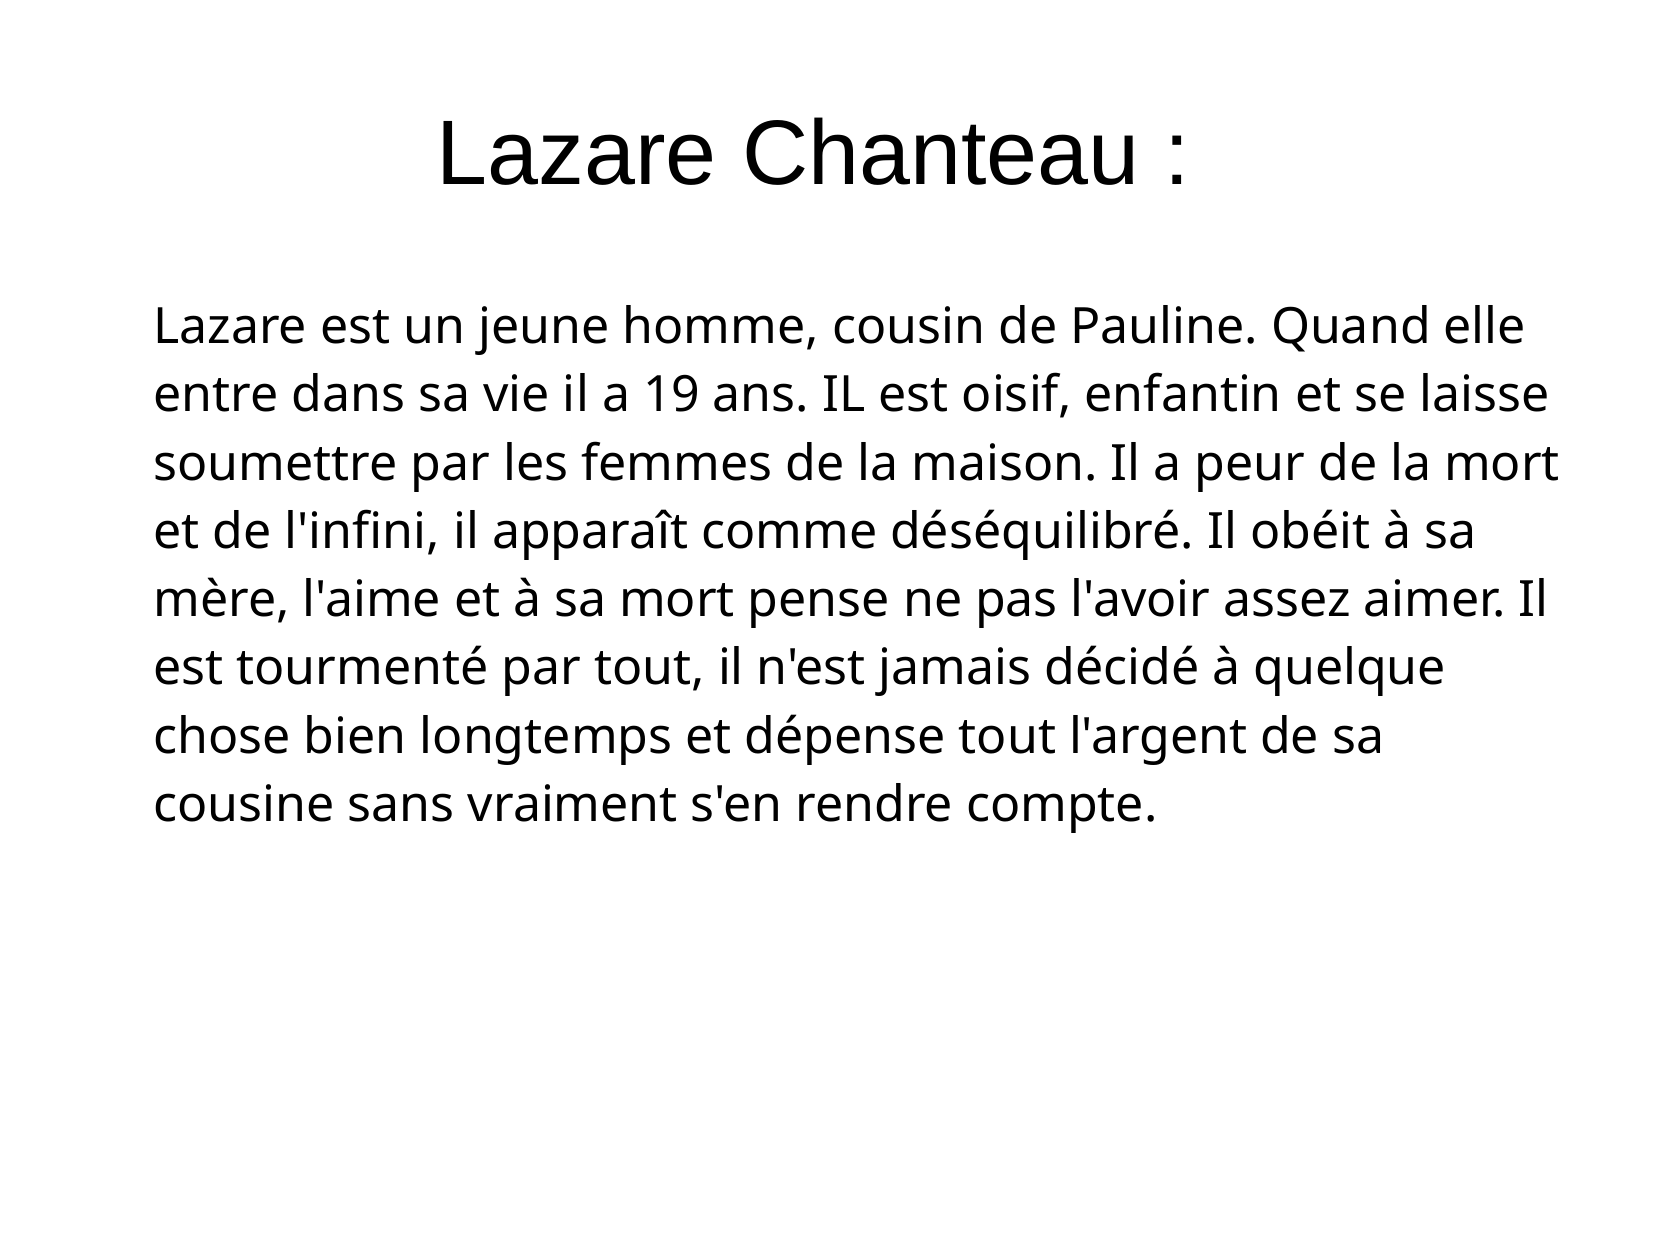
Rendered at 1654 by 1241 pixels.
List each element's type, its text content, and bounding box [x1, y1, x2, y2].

title Lazare Chanteau : [82, 49, 1571, 257]
list Lazare est un jeune homme, cousin de Pauline. Quand elle entre dans sa vie il a 19 ans. IL est oisif, enfantin et se laisse soumettre par les femmes de la maison. Il a peur de la mort et de l'infini, il apparaît comme déséquilibré. Il obéit à sa mère, l'aime et à sa mort pense ne pas l'avoir assez aimer. Il est tourmenté par tout, il n'est jamais décidé à quelque chose bien longtemps et dépense tout l'argent de sa cousine sans vraiment s'en rendre compte. [82, 290, 1571, 1109]
